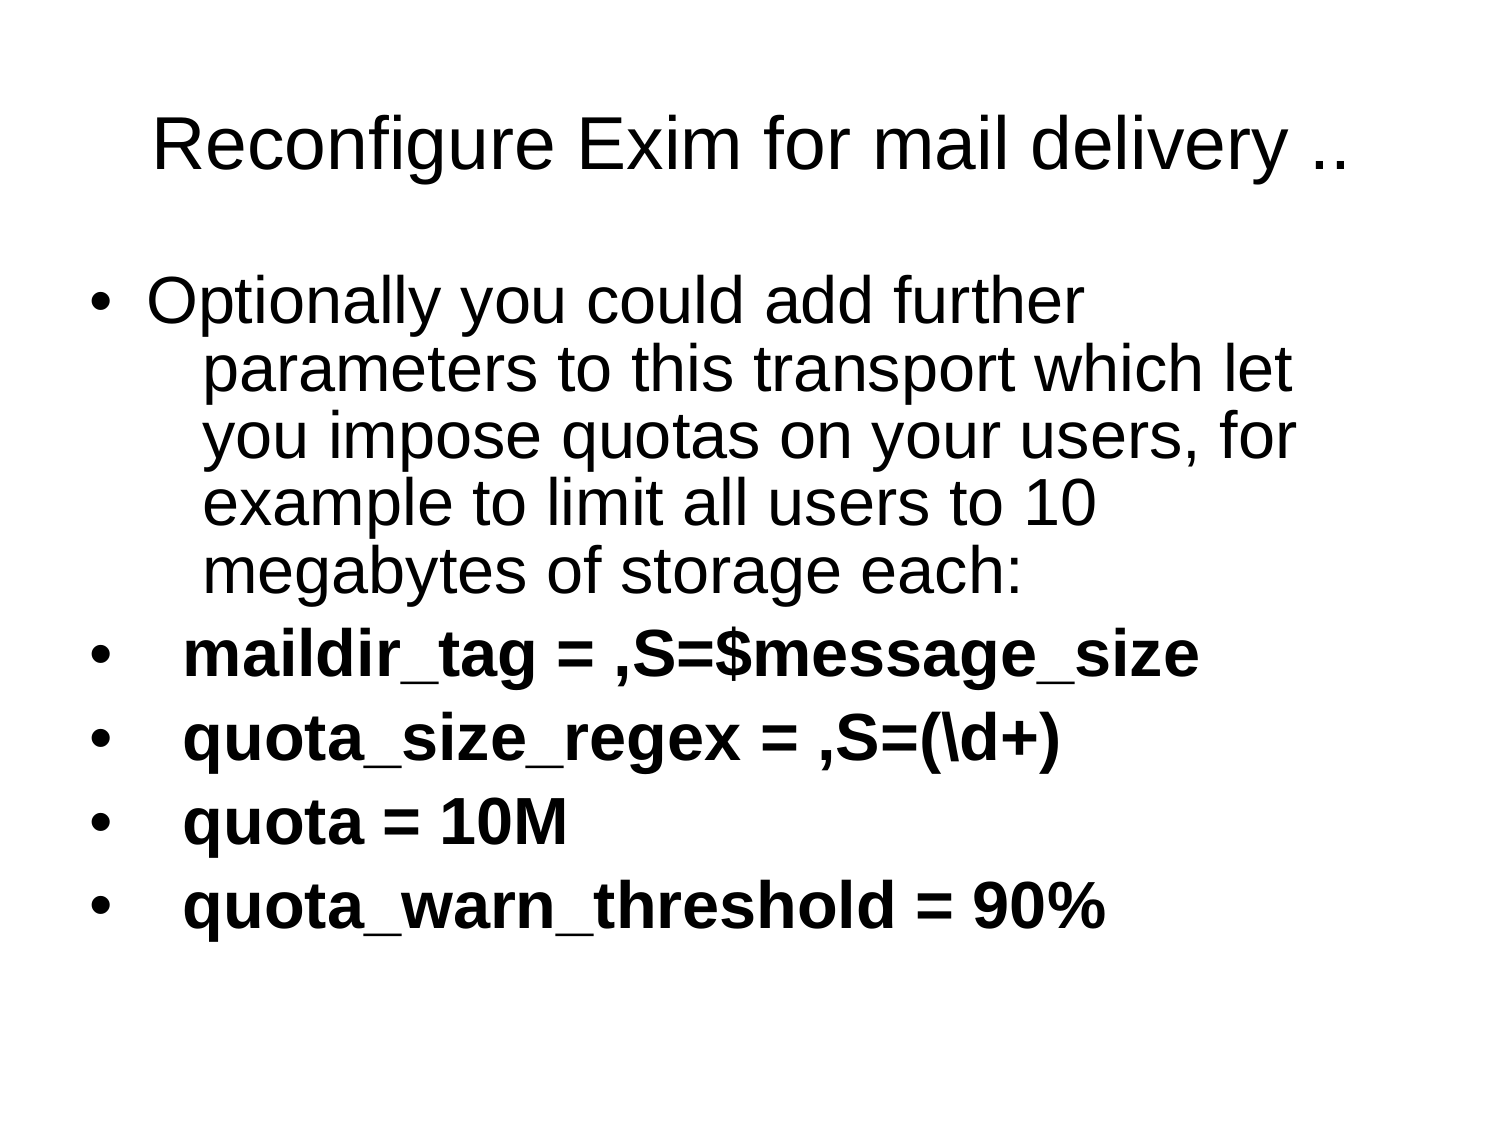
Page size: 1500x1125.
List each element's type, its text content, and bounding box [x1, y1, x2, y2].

title Reconfigure Exim for mail delivery .. [76, 78, 1427, 209]
list Optionally you could add further parameters to this transport which let you impose quotas on your users, for example to limit all users to 10 megabytes of storage each: maildir_tag = ,S=$message_size quota_size_regex = ,S=(\d+) quota = 10M quota_warn_threshold = 90% [75, 262, 1426, 1006]
